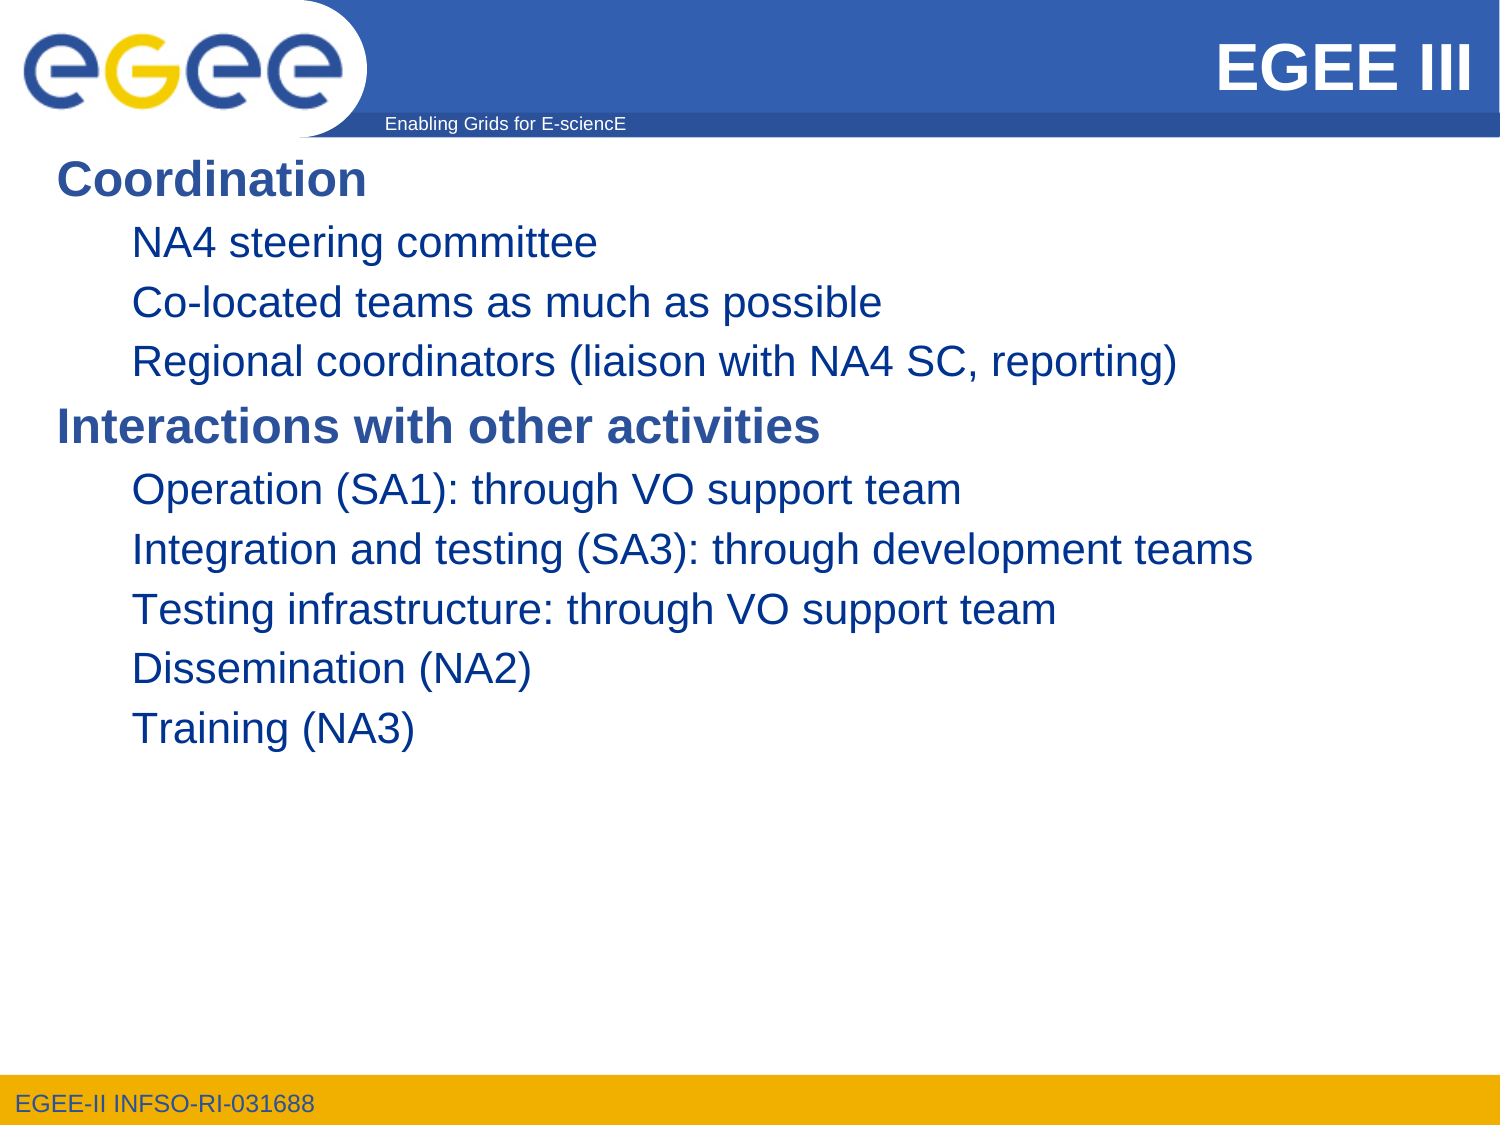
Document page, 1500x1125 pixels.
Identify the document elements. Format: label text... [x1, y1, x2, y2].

title EGEE III [369, 16, 1475, 118]
list Coordination NA4 steering committee Co-located teams as much as possible Regional coordinators (liaison with NA4 SC, reporting) Interactions with other activities Operation (SA1): through VO support team Integration and testing (SA3): through development teams Testing infrastructure: through VO support team Dissemination (NA2) Training (NA3) [56, 151, 1466, 1028]
picture [18, 30, 349, 112]
